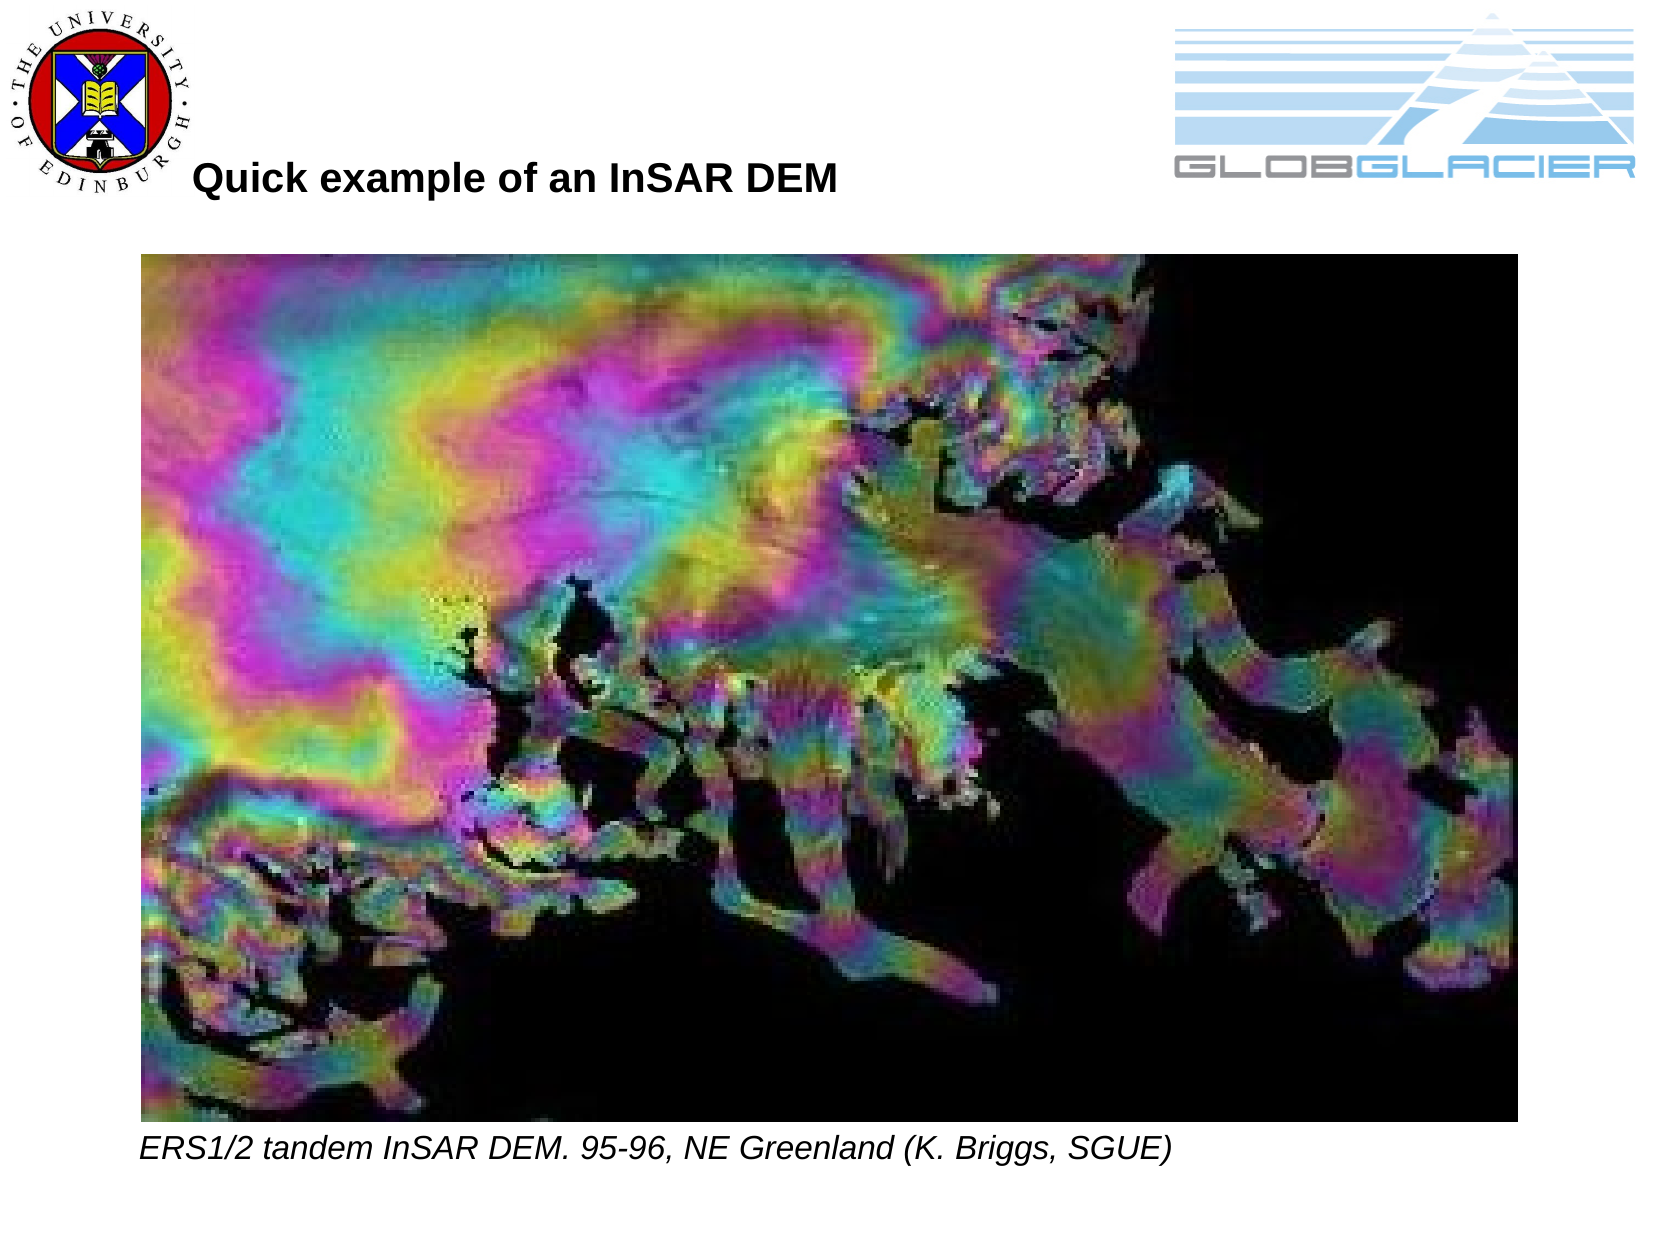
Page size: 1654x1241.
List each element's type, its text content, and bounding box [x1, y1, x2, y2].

text_box ERS1/2 tandem InSAR DEM. 95-96, NE Greenland (K. Briggs, SGUE) [124, 1122, 1189, 1187]
picture [6, 5, 195, 197]
picture [141, 254, 1518, 1123]
text_box Quick example of an InSAR DEM [177, 147, 853, 226]
picture [1139, 0, 1654, 188]
